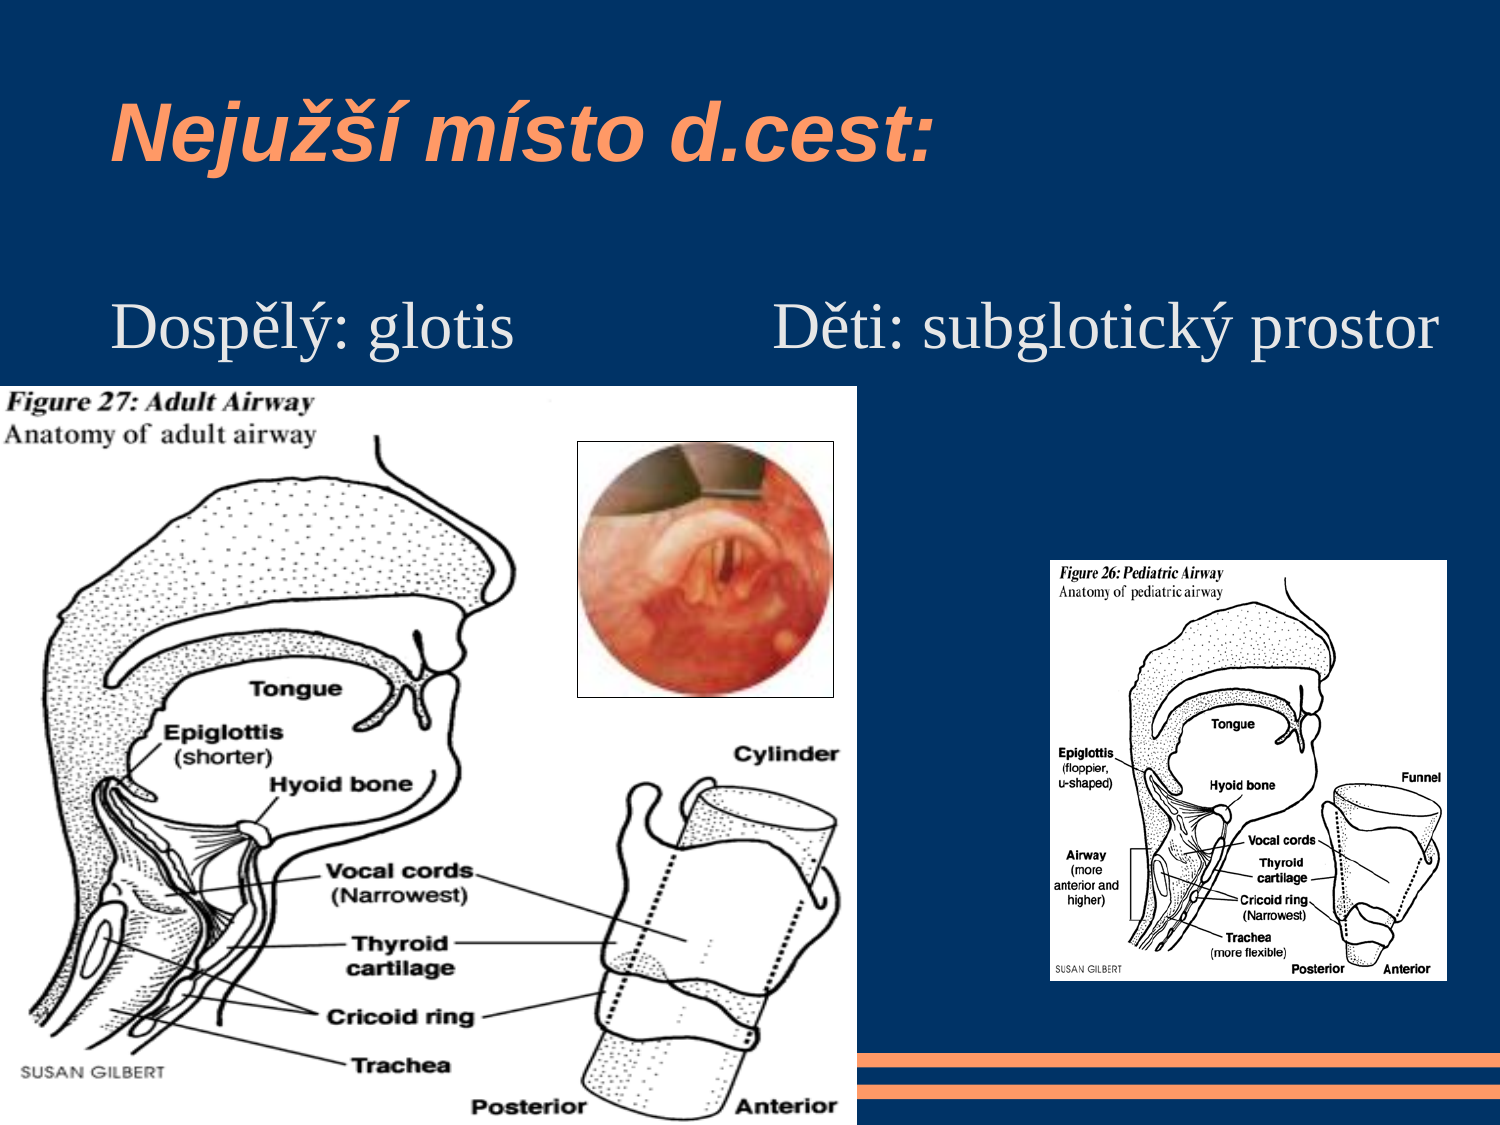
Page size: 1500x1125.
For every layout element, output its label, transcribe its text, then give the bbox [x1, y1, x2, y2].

title Nejužší místo d.cest: [110, 49, 1391, 223]
picture [1050, 560, 1447, 981]
picture [0, 386, 857, 1125]
list Dospělý: glotis Děti: subglotický prostor [110, 292, 1500, 1012]
